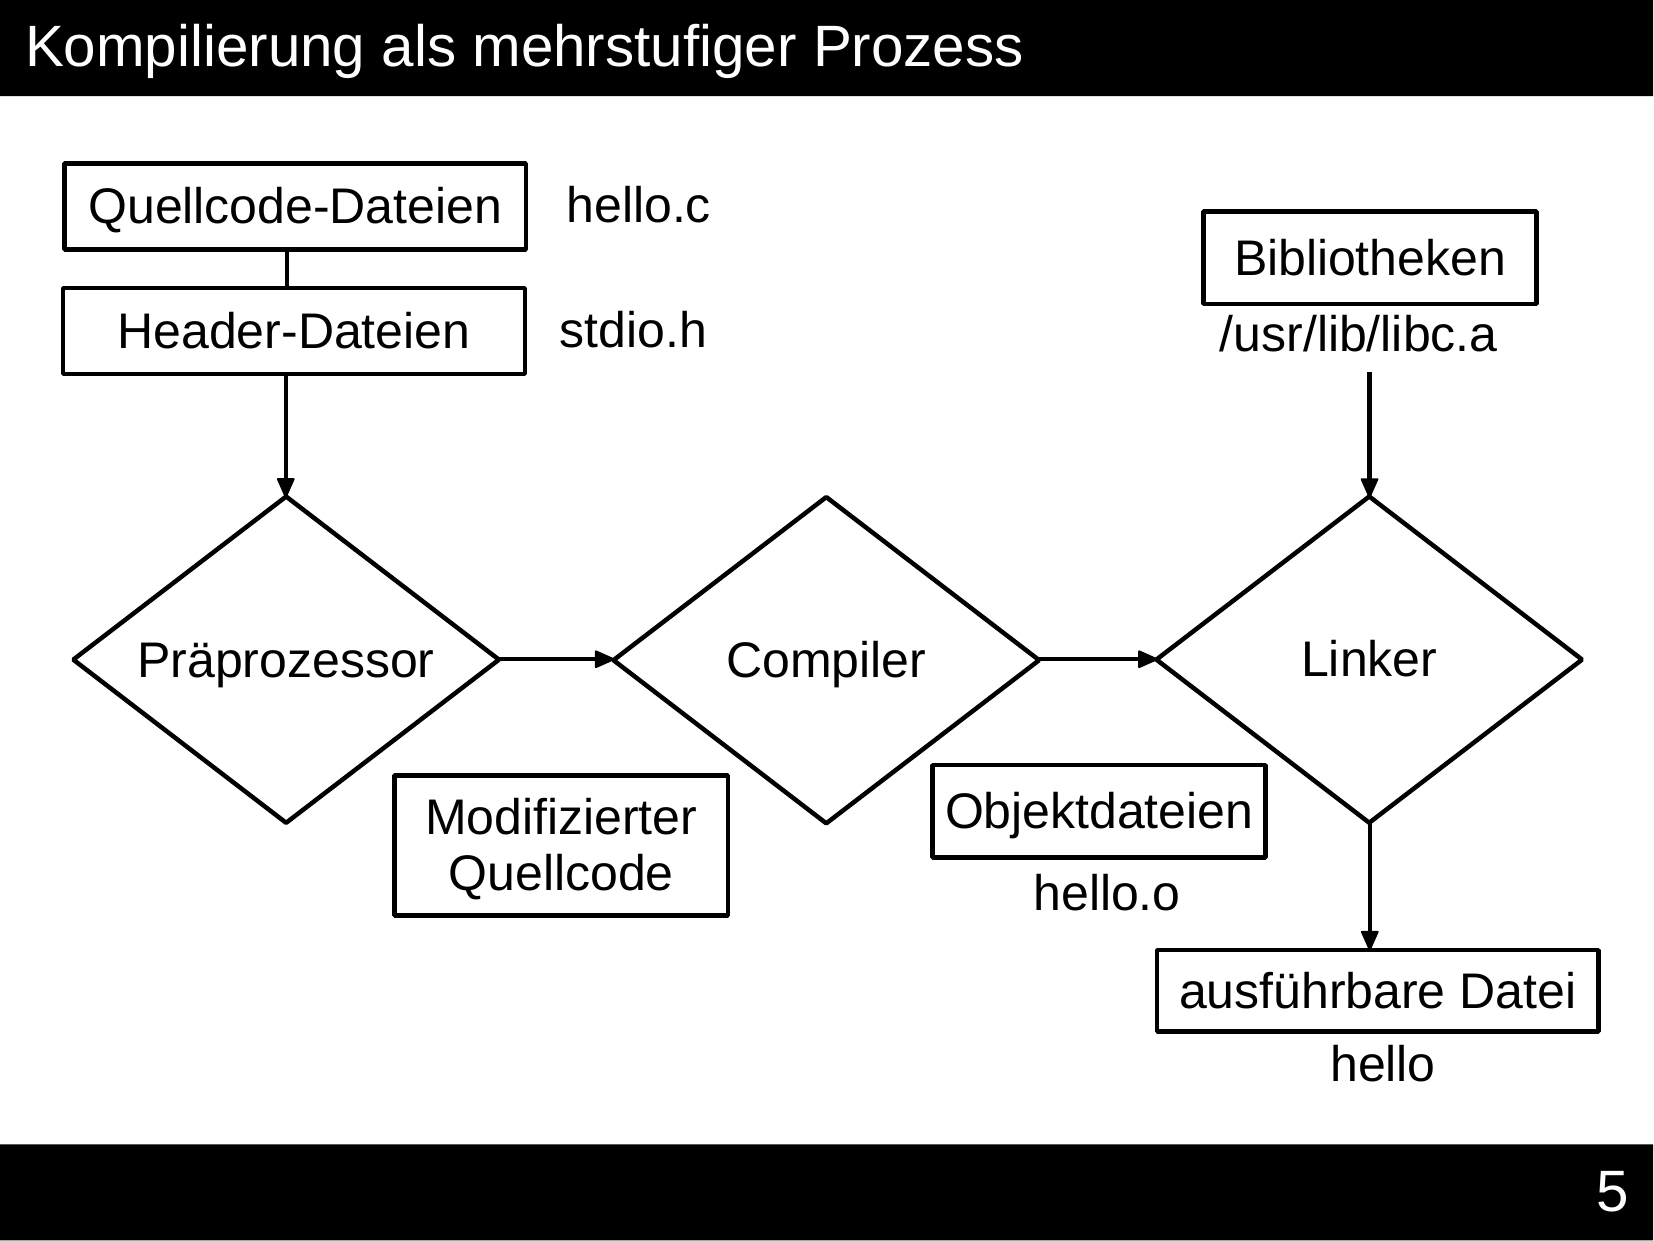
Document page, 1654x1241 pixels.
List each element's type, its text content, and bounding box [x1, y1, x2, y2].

text_box Quellcode-Dateien [64, 163, 527, 250]
text_box ausführbare Datei [1157, 950, 1599, 1032]
text_box Kompilierung als mehrstufiger Prozess [10, 6, 1041, 94]
text_box Präprozessor [73, 497, 498, 823]
text_box hello.c [552, 170, 741, 241]
text_box hello [1312, 1025, 1457, 1109]
text_box Modifizierter Quellcode [394, 775, 728, 916]
text_box Header-Dateien [63, 288, 525, 375]
text_box Bibliotheken [1203, 211, 1537, 296]
text_box hello.o [1016, 855, 1199, 939]
text_box Linker [1156, 497, 1583, 822]
text_box Compiler [614, 497, 1039, 824]
text_box /usr/lib/libc.a [1202, 296, 1537, 380]
text_box Objektdateien [932, 765, 1266, 858]
text_box stdio.h [544, 294, 732, 366]
